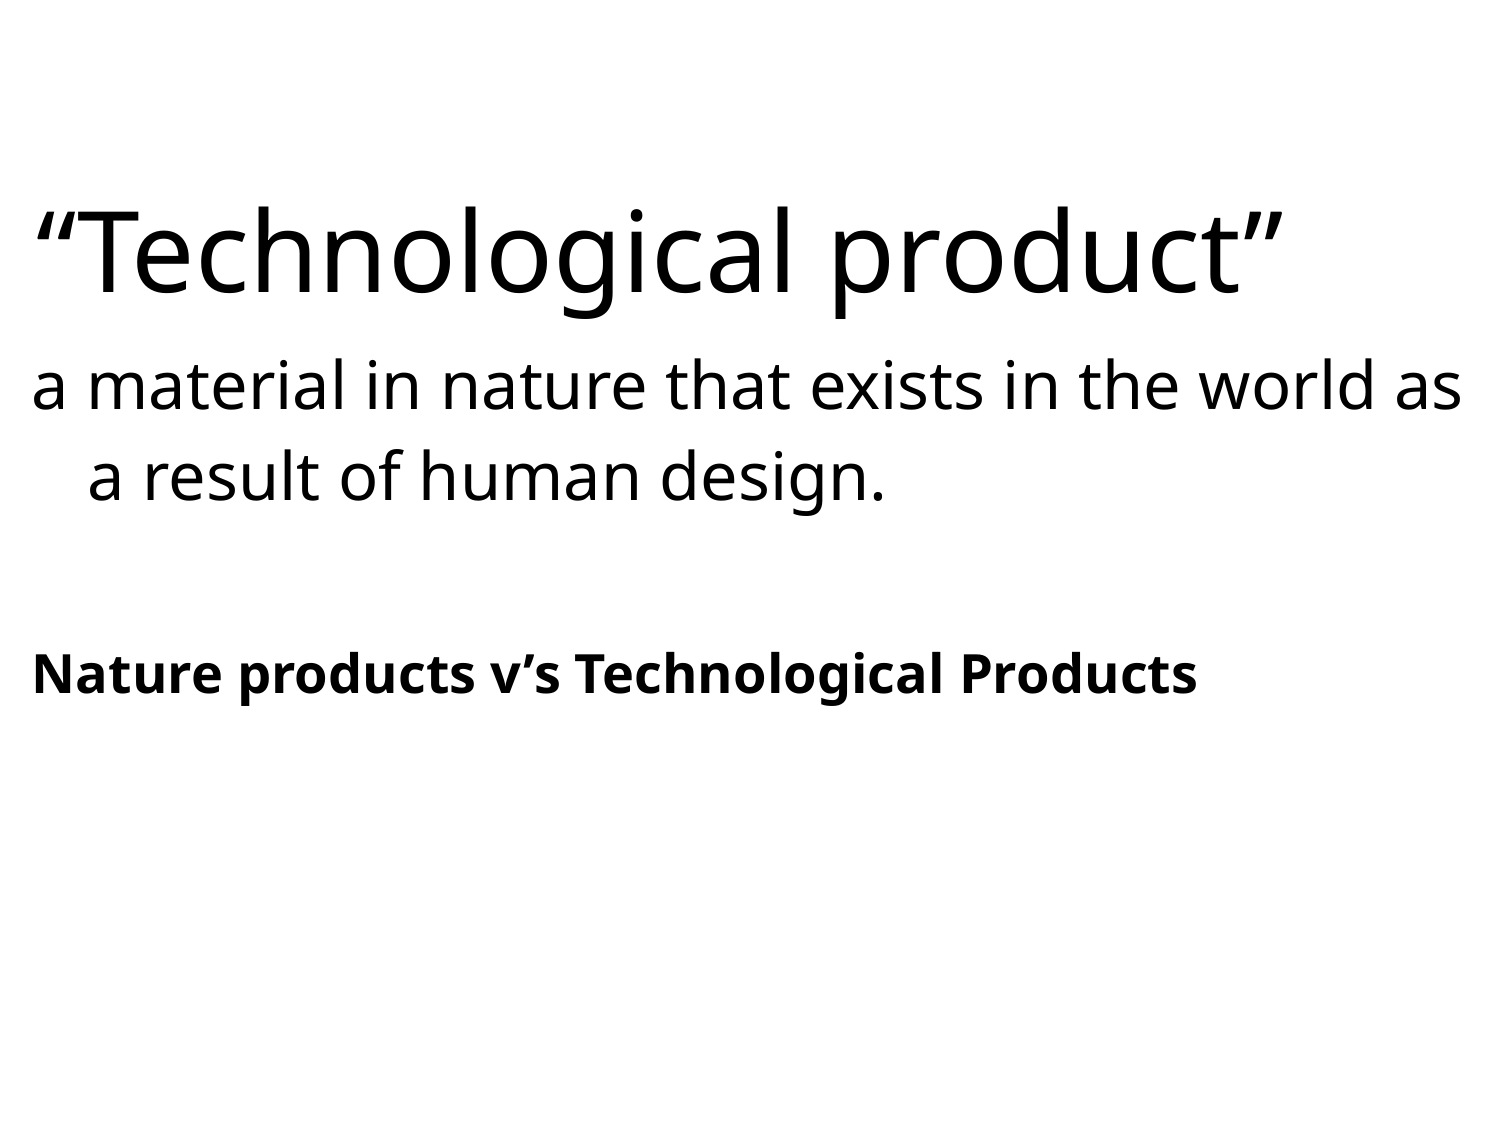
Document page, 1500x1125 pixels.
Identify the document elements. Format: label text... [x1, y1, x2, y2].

text_box “Technological product” a material in nature that exists in the world as a result of human design. Nature products v’s Technological Products [0, 165, 1500, 1040]
